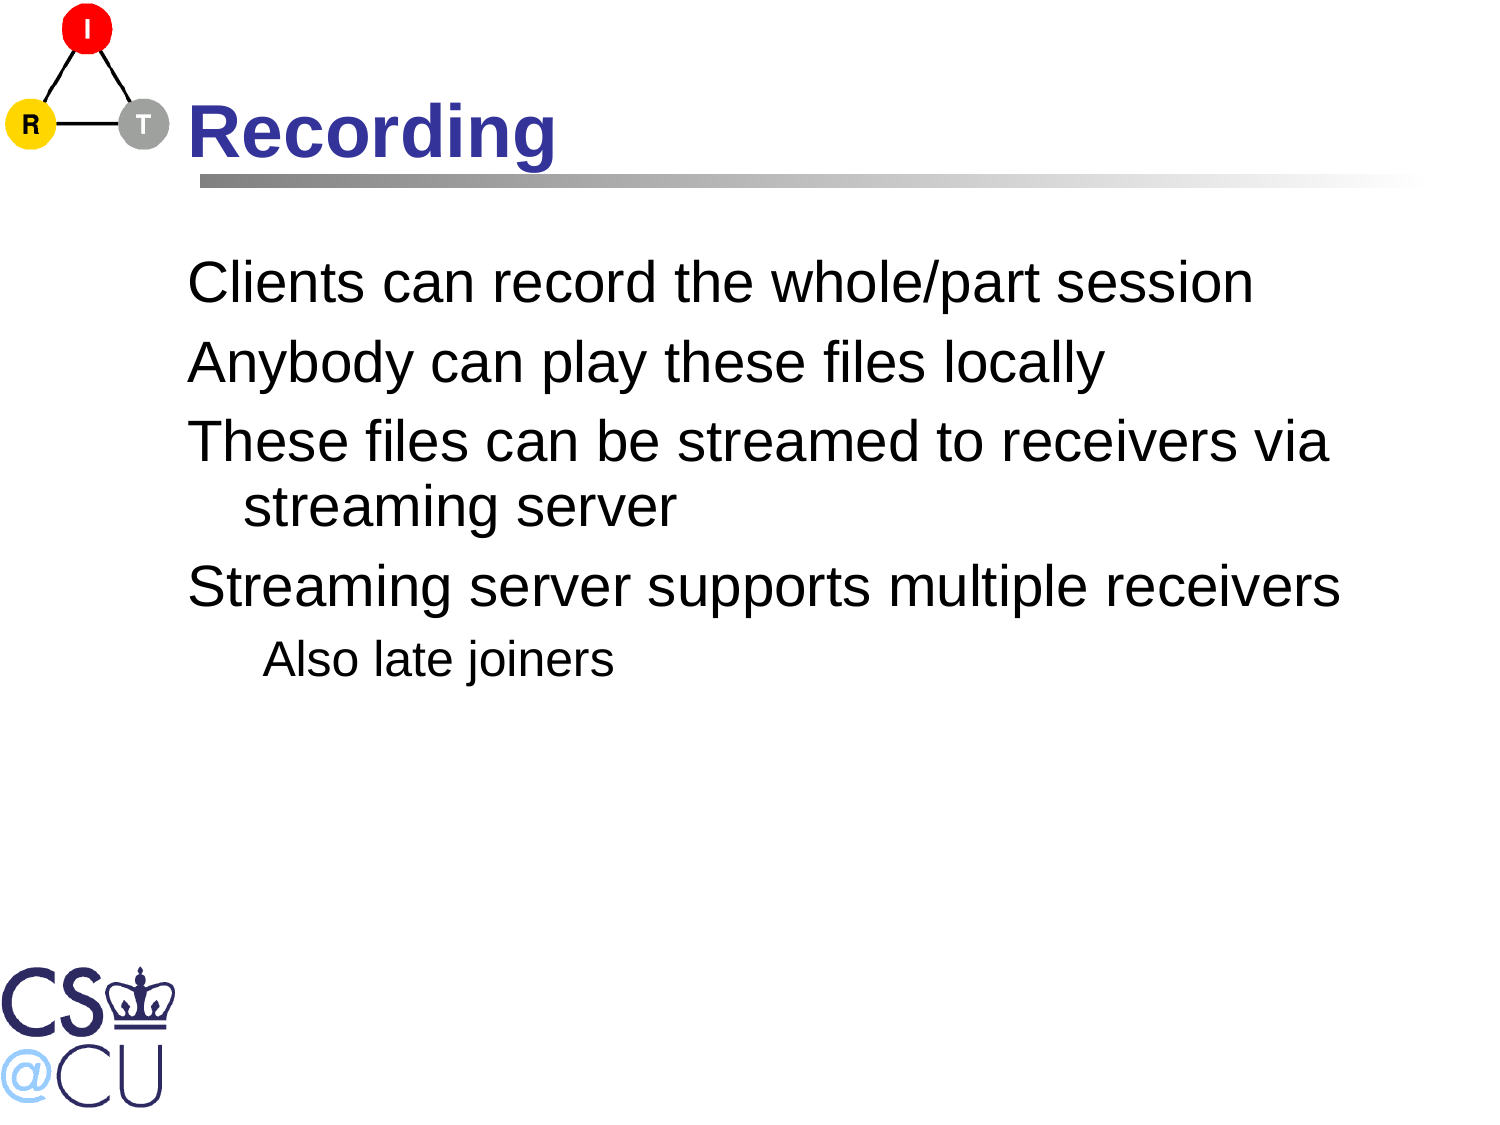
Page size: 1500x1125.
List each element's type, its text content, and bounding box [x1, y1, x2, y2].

list Clients can record the whole/part session Anybody can play these files locally These files can be streamed to receivers via streaming server Streaming server supports multiple receivers Also late joiners [187, 249, 1463, 998]
picture [0, 0, 173, 154]
title Recording [187, 44, 1463, 218]
picture [0, 949, 175, 1125]
